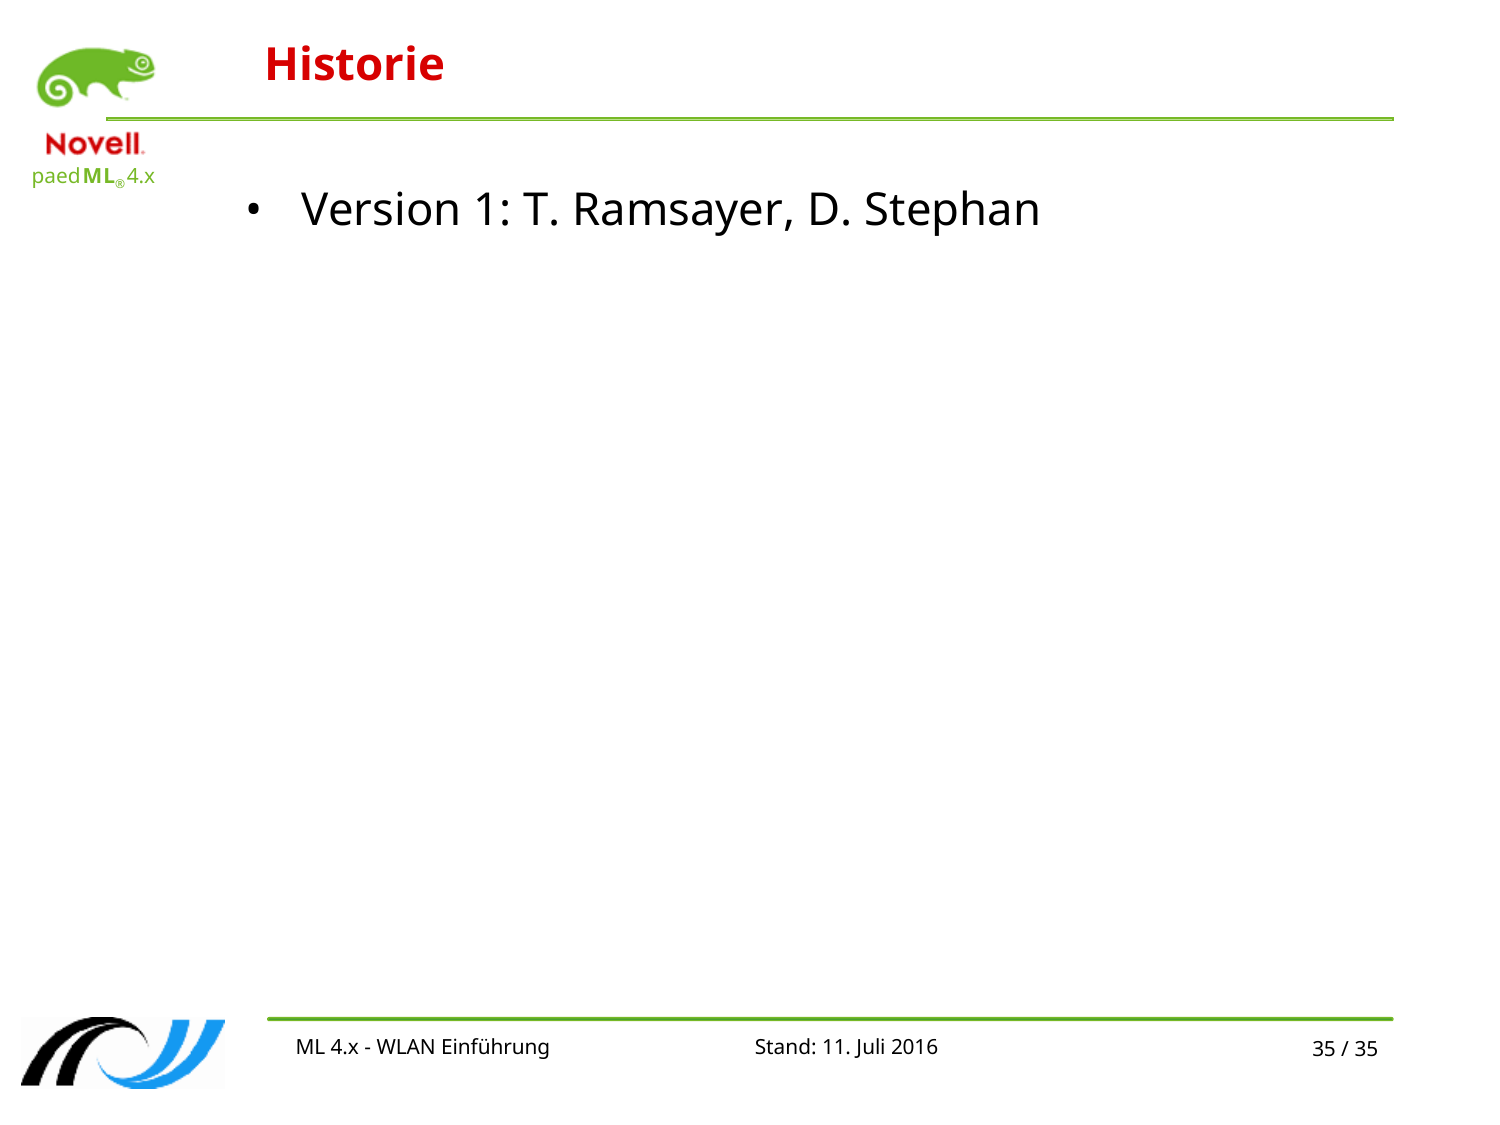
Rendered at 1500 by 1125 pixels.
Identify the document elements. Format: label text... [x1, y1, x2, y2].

picture [24, 32, 167, 175]
title Historie [232, 12, 1388, 113]
list Version 1: T. Ramsayer, D. Stephan [230, 172, 1388, 986]
picture [21, 1017, 225, 1089]
